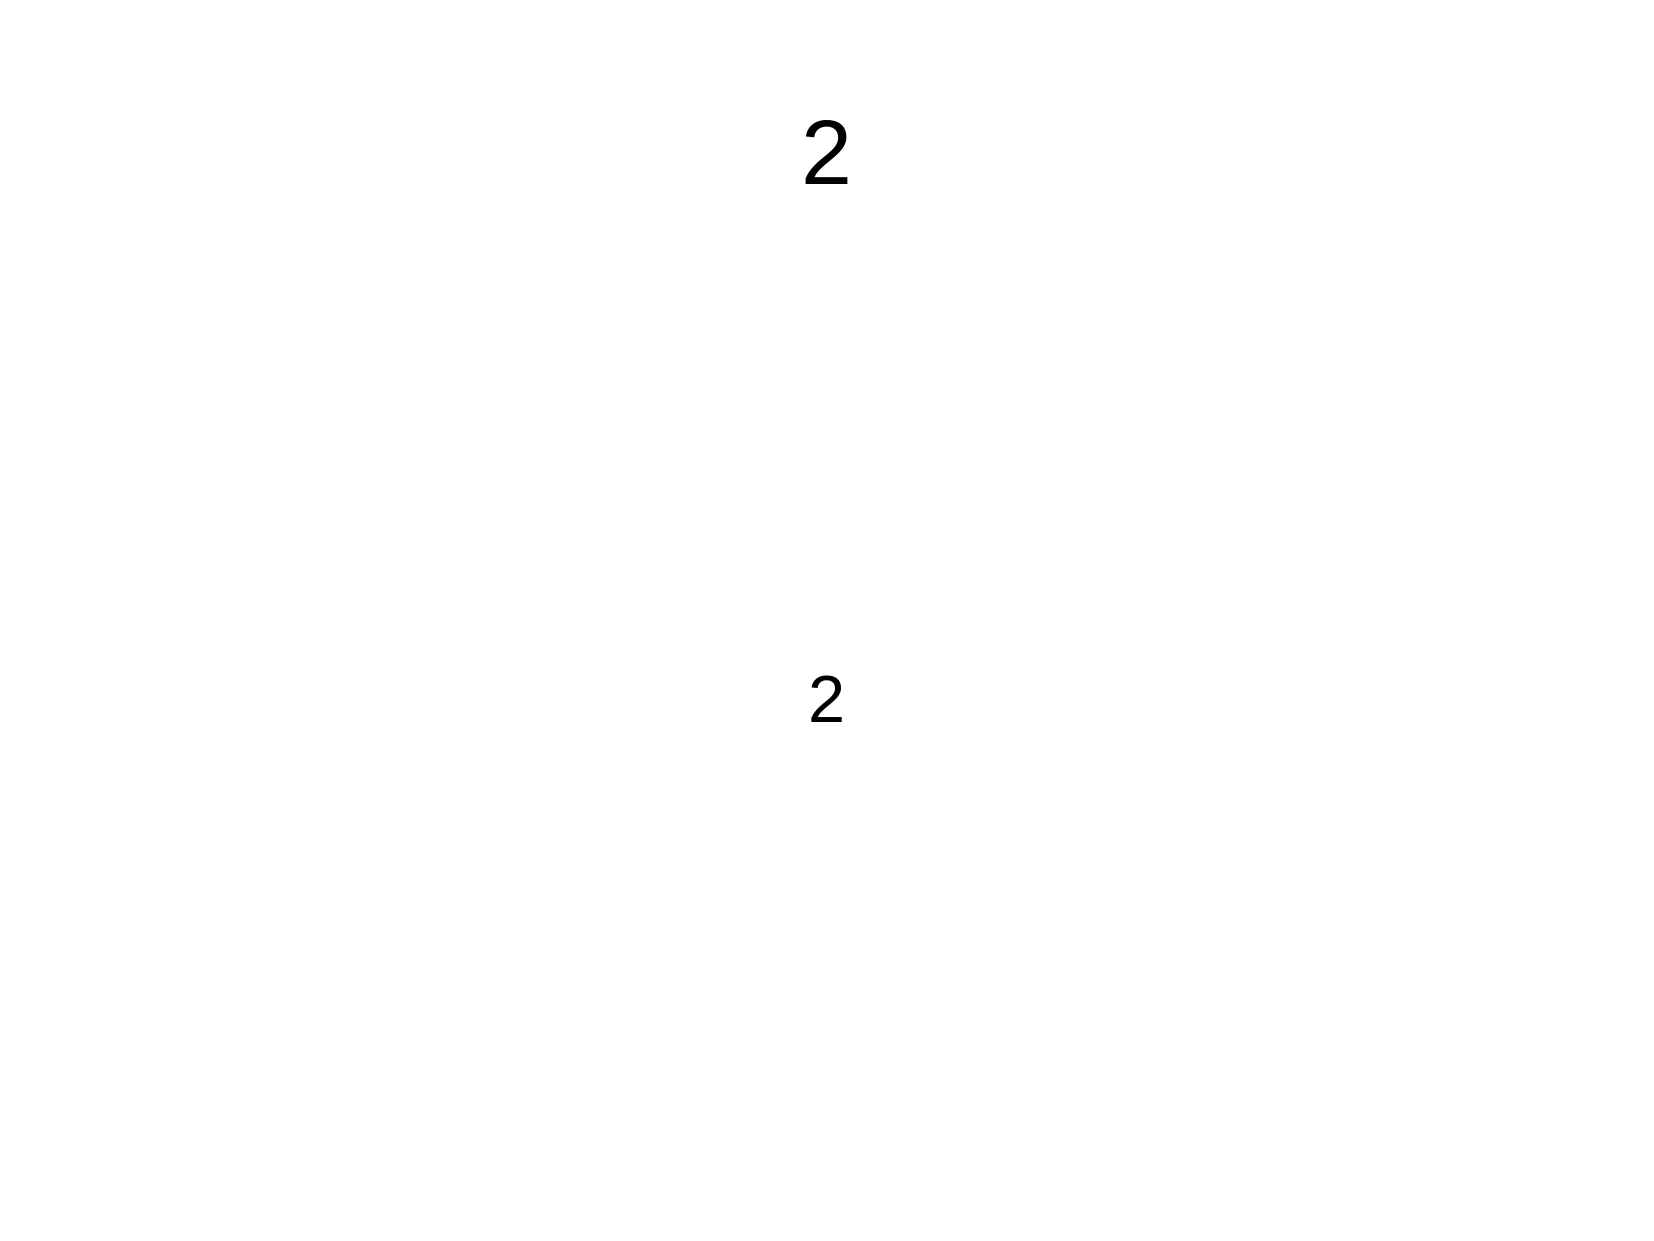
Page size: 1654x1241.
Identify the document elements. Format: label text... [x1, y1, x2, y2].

title 2 [82, 49, 1571, 257]
subtitle 2 [82, 290, 1571, 1109]
